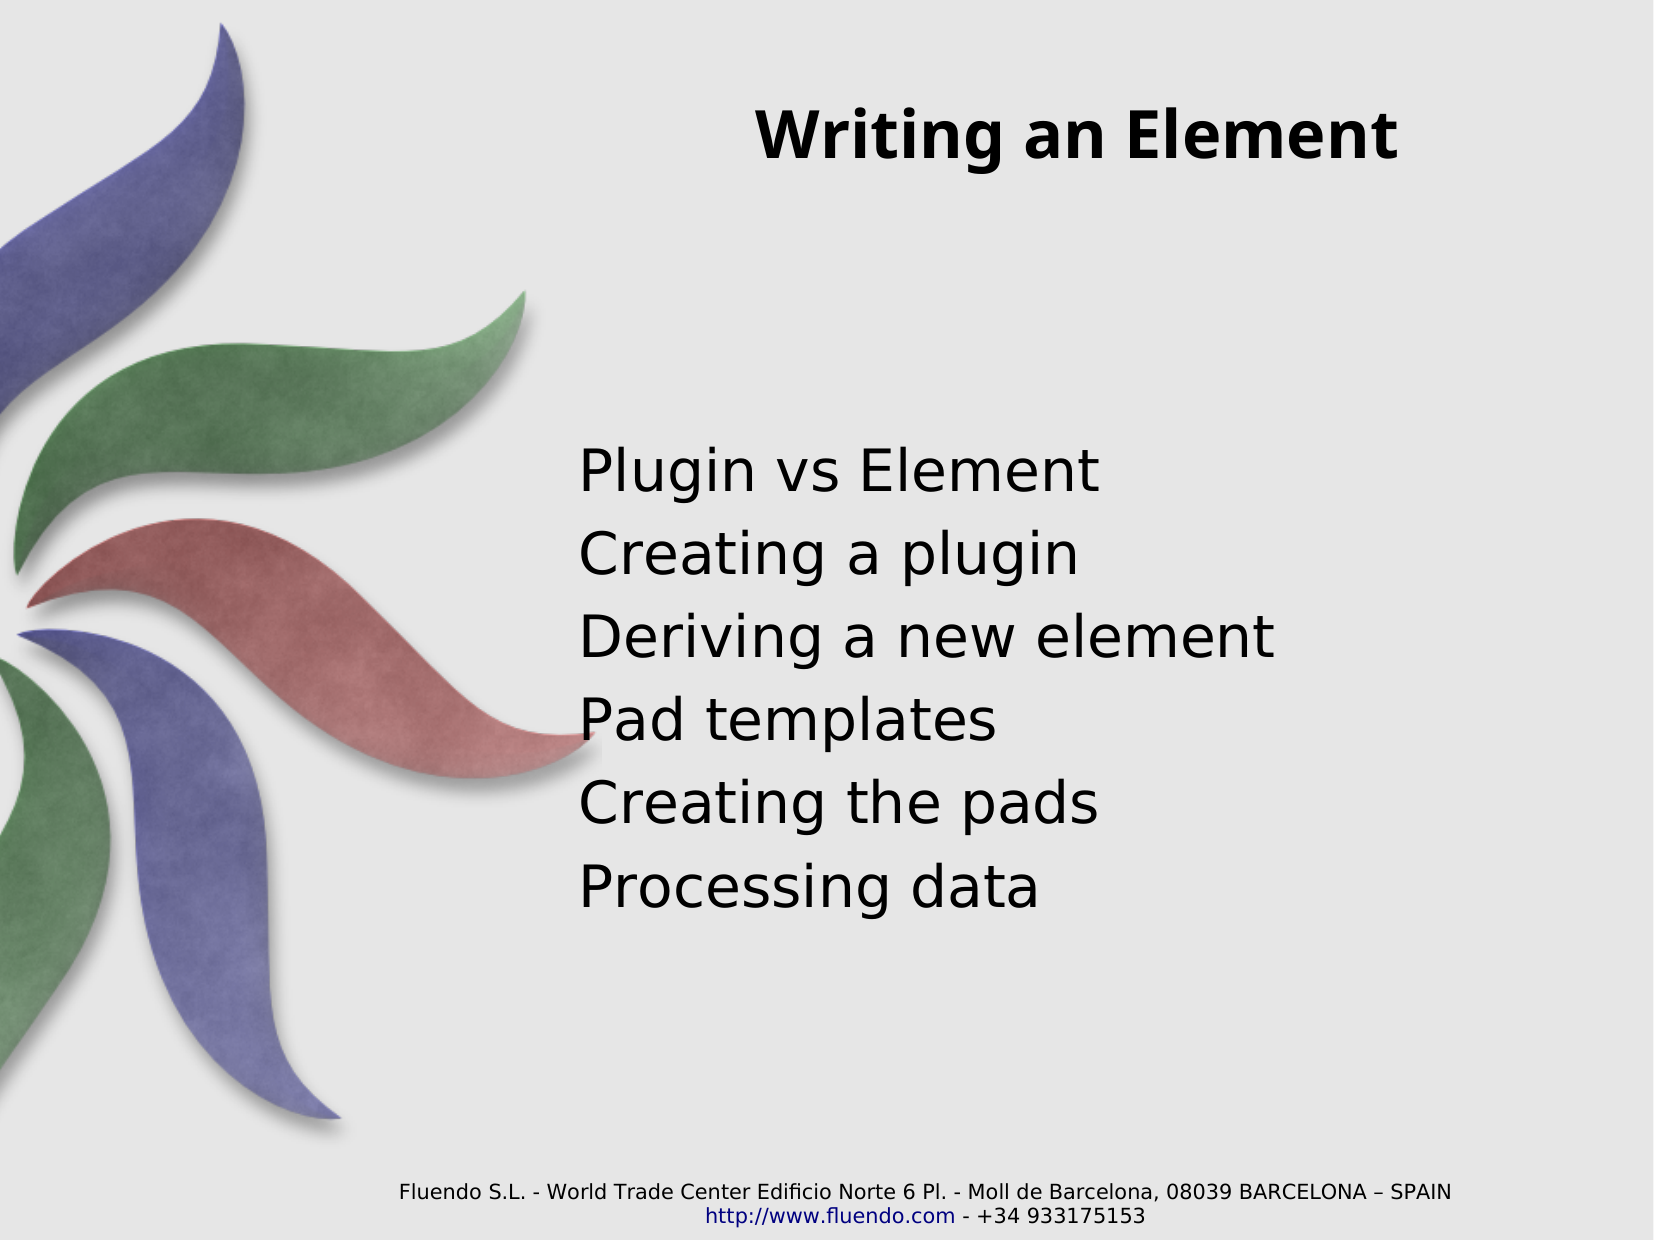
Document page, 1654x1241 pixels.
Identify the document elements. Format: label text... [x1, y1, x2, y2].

list Plugin vs Element Creating a plugin Deriving a new element Pad templates Creating the pads Processing data [561, 236, 1595, 1123]
picture [0, 1, 602, 1241]
title Writing an Element [561, 59, 1595, 207]
picture [597, 1189, 602, 1198]
